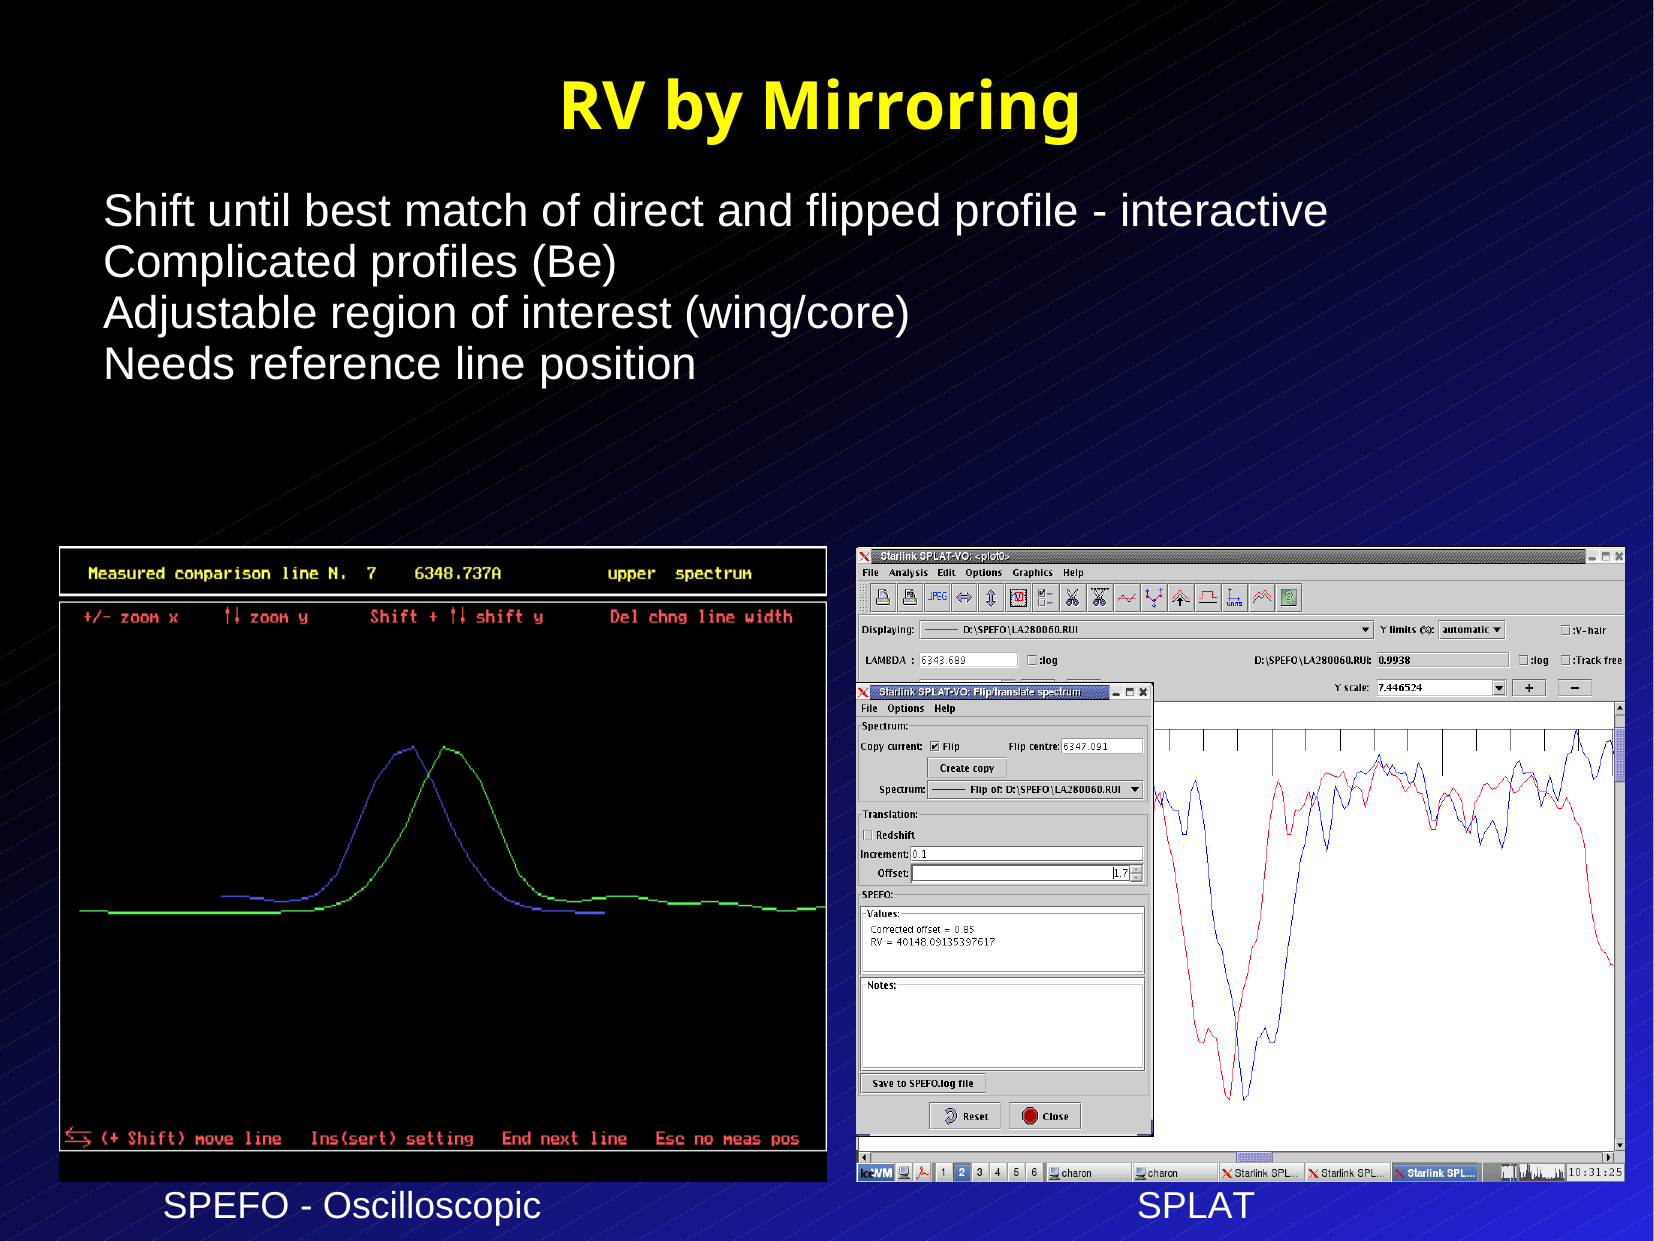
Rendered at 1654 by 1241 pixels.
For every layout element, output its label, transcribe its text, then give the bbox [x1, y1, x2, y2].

text_box SPLAT [1122, 1177, 1329, 1241]
text_box SPEFO - Oscilloscopic [147, 1177, 680, 1241]
picture [856, 546, 1625, 1182]
title RV by Mirroring [76, 59, 1565, 148]
picture [59, 546, 827, 1182]
text_box Shift until best match of direct and flipped profile - interactive Complicated profiles (Be) Adjustable region of interest (wing/core) Needs reference line position [70, 177, 1595, 443]
